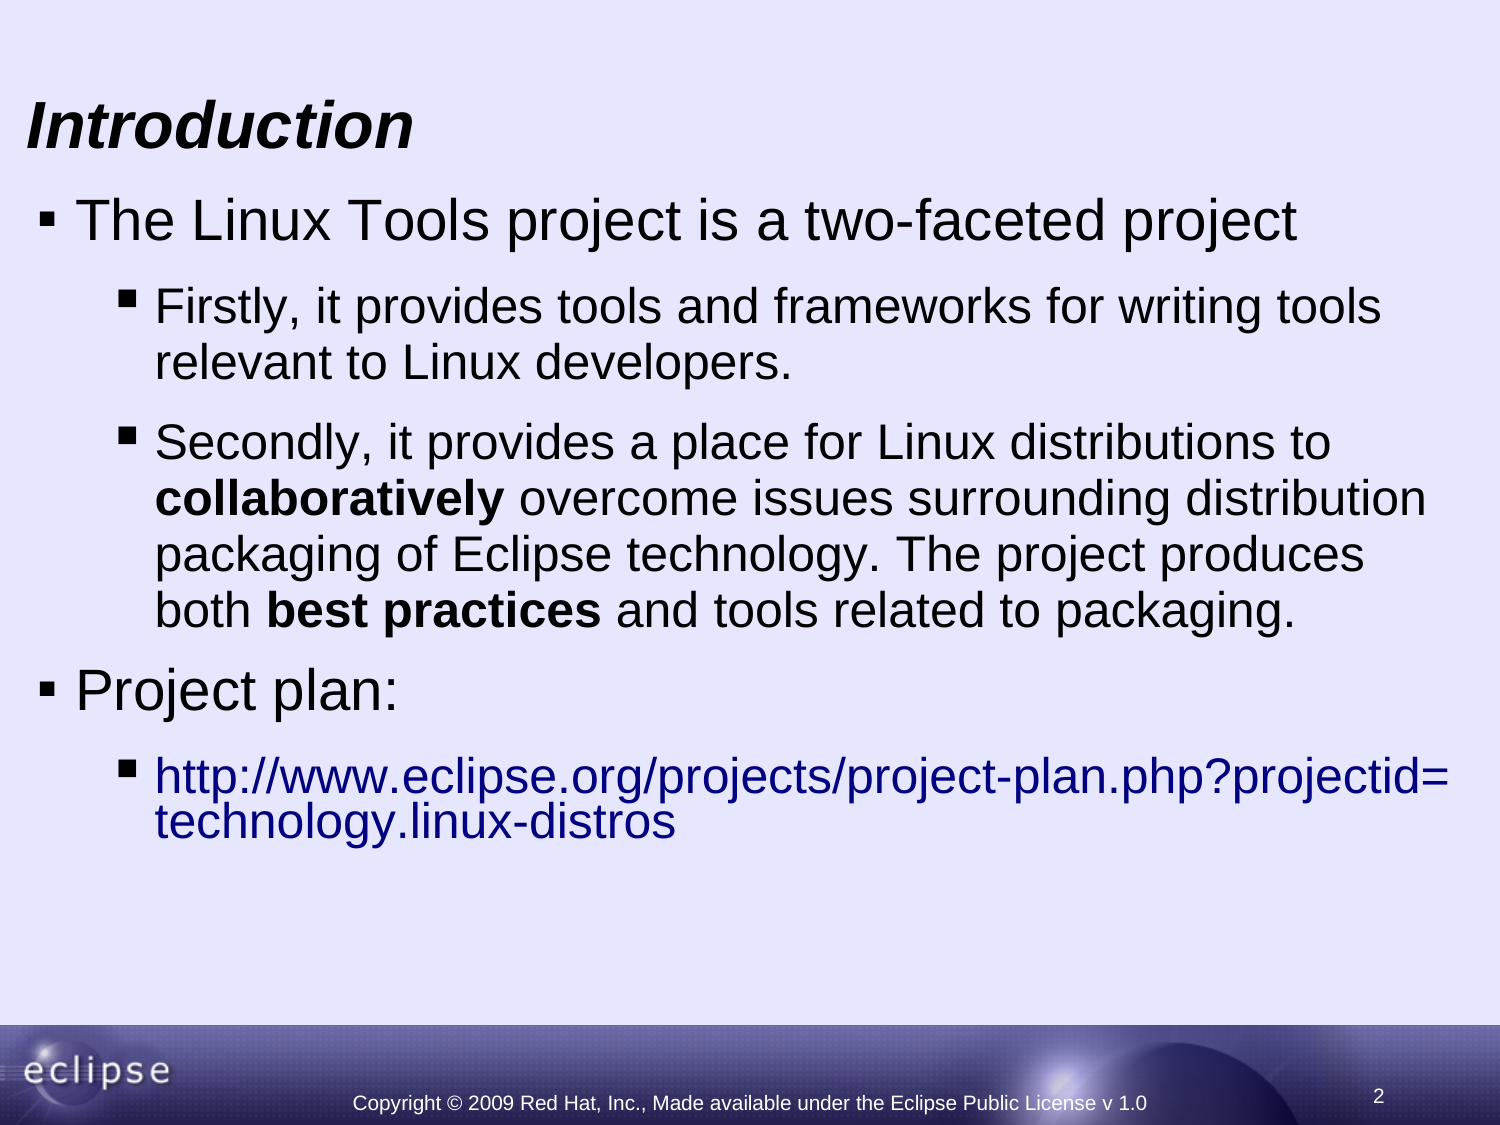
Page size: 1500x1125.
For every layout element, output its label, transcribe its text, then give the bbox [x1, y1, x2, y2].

title Introduction [26, 84, 1474, 172]
list The Linux Tools project is a two-faceted project Firstly, it provides tools and frameworks for writing tools relevant to Linux developers. Secondly, it provides a place for Linux distributions to collaboratively overcome issues surrounding distribution packaging of Eclipse technology. The project produces both best practices and tools related to packaging. Project plan: http://www.eclipse.org/projects/project-plan.php?projectid=technology.linux-distros [37, 187, 1463, 1021]
picture [0, 1025, 1500, 1125]
